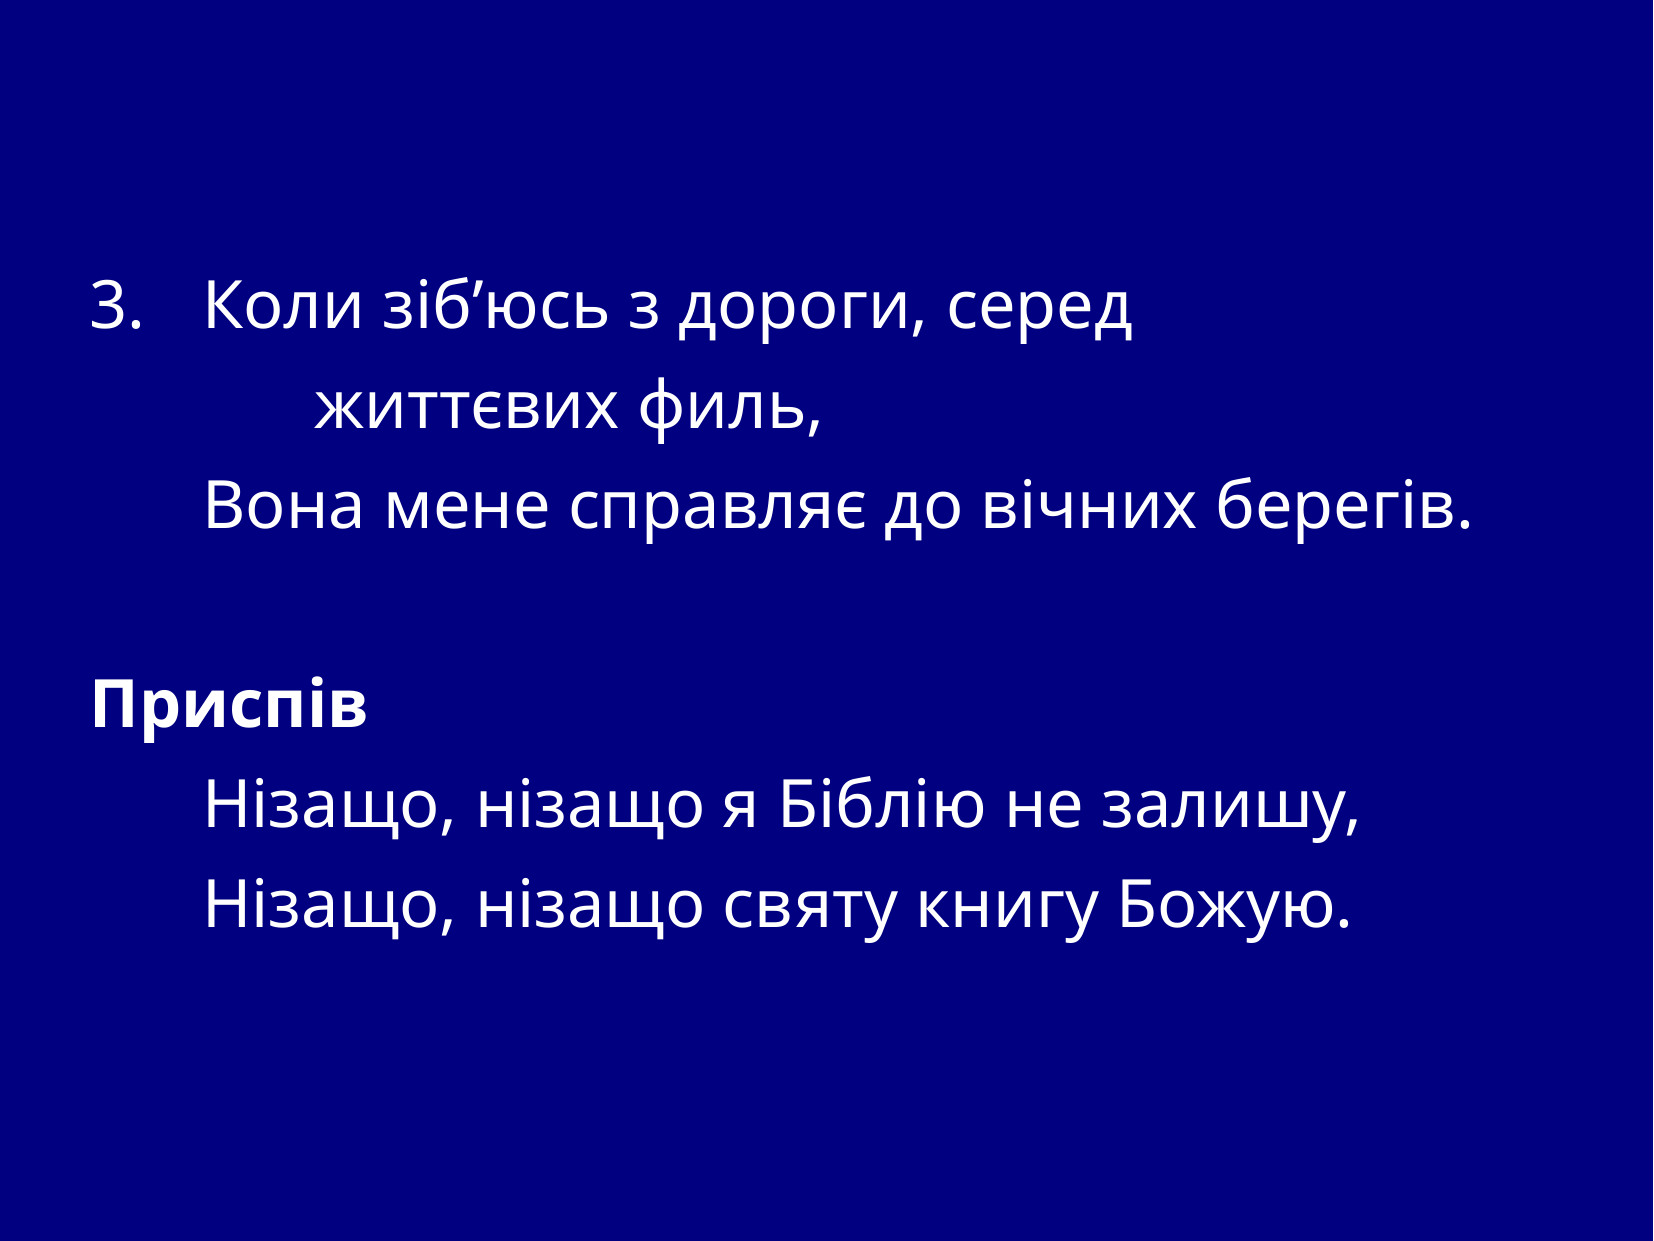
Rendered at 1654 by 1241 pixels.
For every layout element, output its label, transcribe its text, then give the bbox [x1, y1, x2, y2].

text_box 3. Коли зіб’юсь з дороги, серед життєвих филь, Вона мене справляє до вічних берегів. Приспів Нізащо, нізащо я Біблію не залишу, Нізащо, нізащо святу книгу Божую. [75, 150, 1576, 1163]
